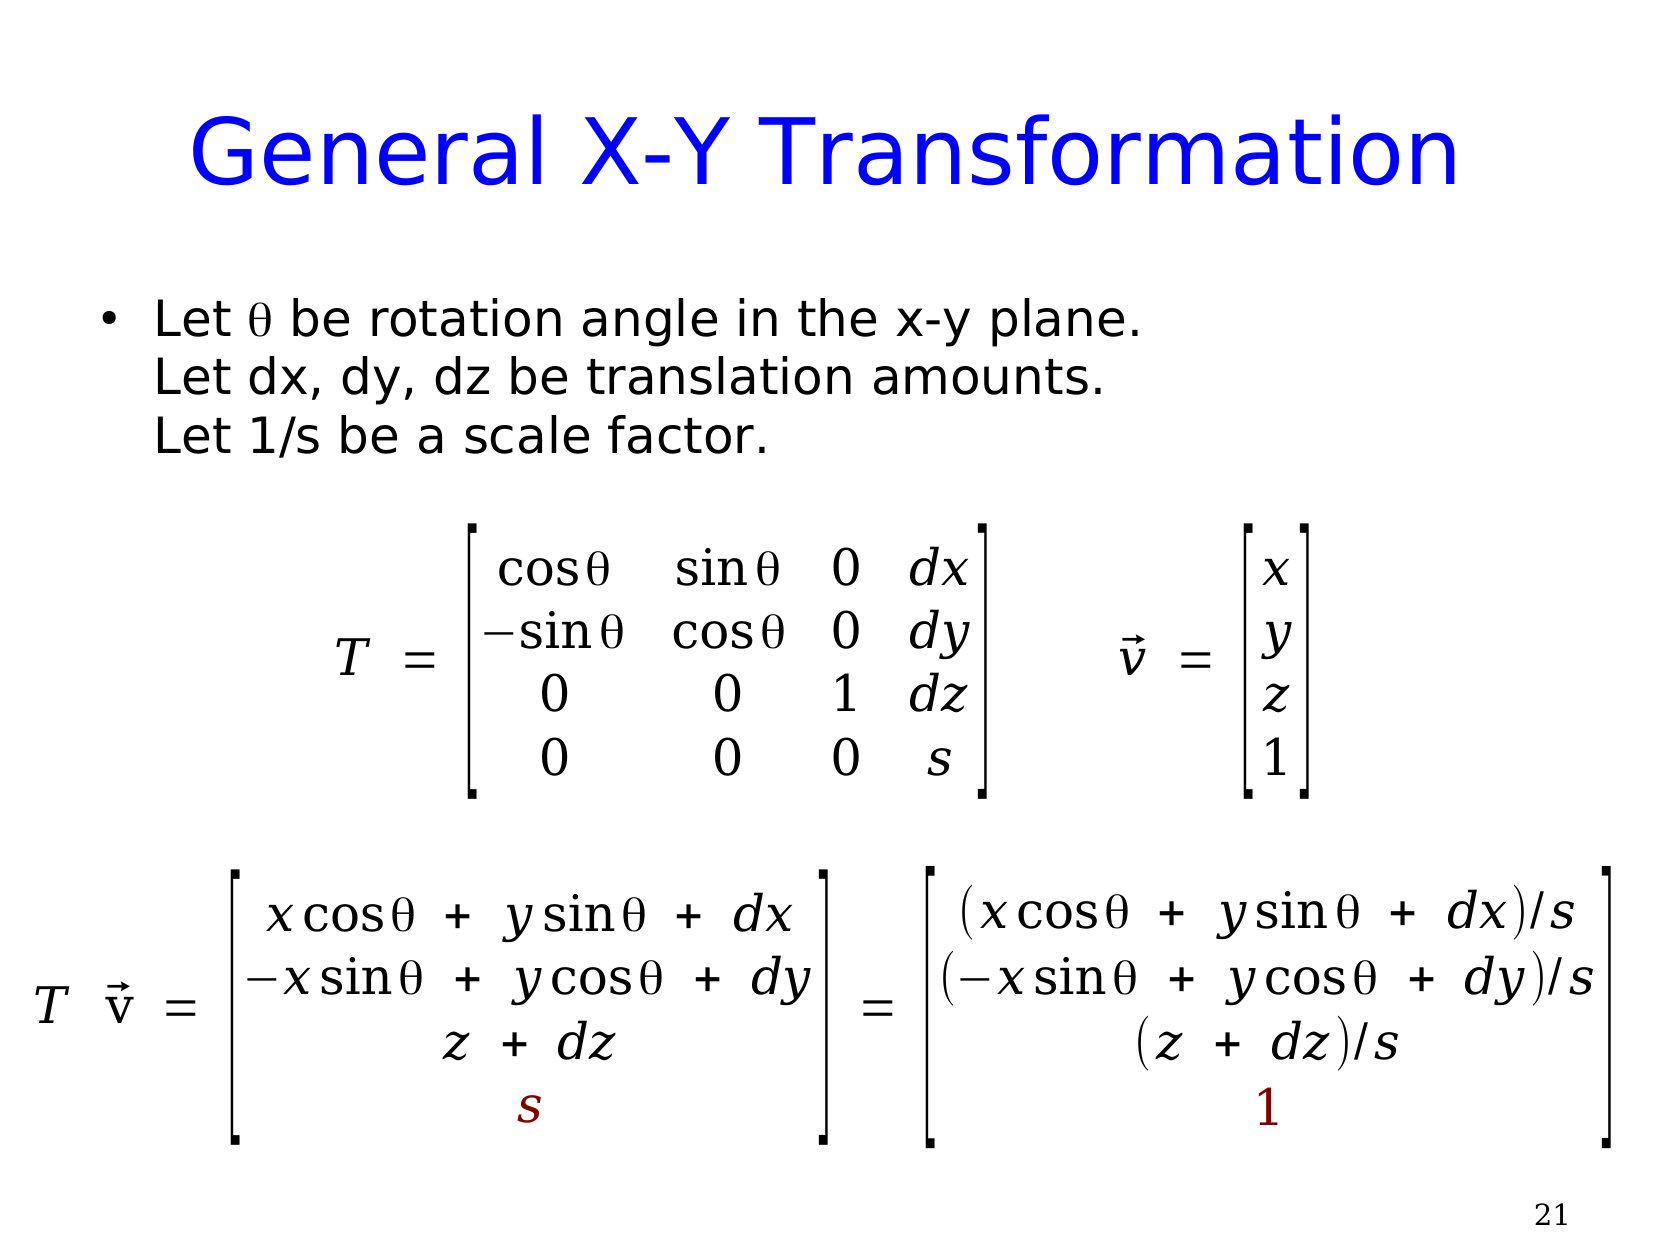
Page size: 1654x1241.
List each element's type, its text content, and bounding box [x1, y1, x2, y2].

title General X-Y Transformation [82, 49, 1571, 257]
chart [27, 520, 1620, 1151]
list Let q be rotation angle in the x-y plane. Let dx, dy, dz be translation amounts. Let 1/s be a scale factor. [82, 290, 1571, 520]
